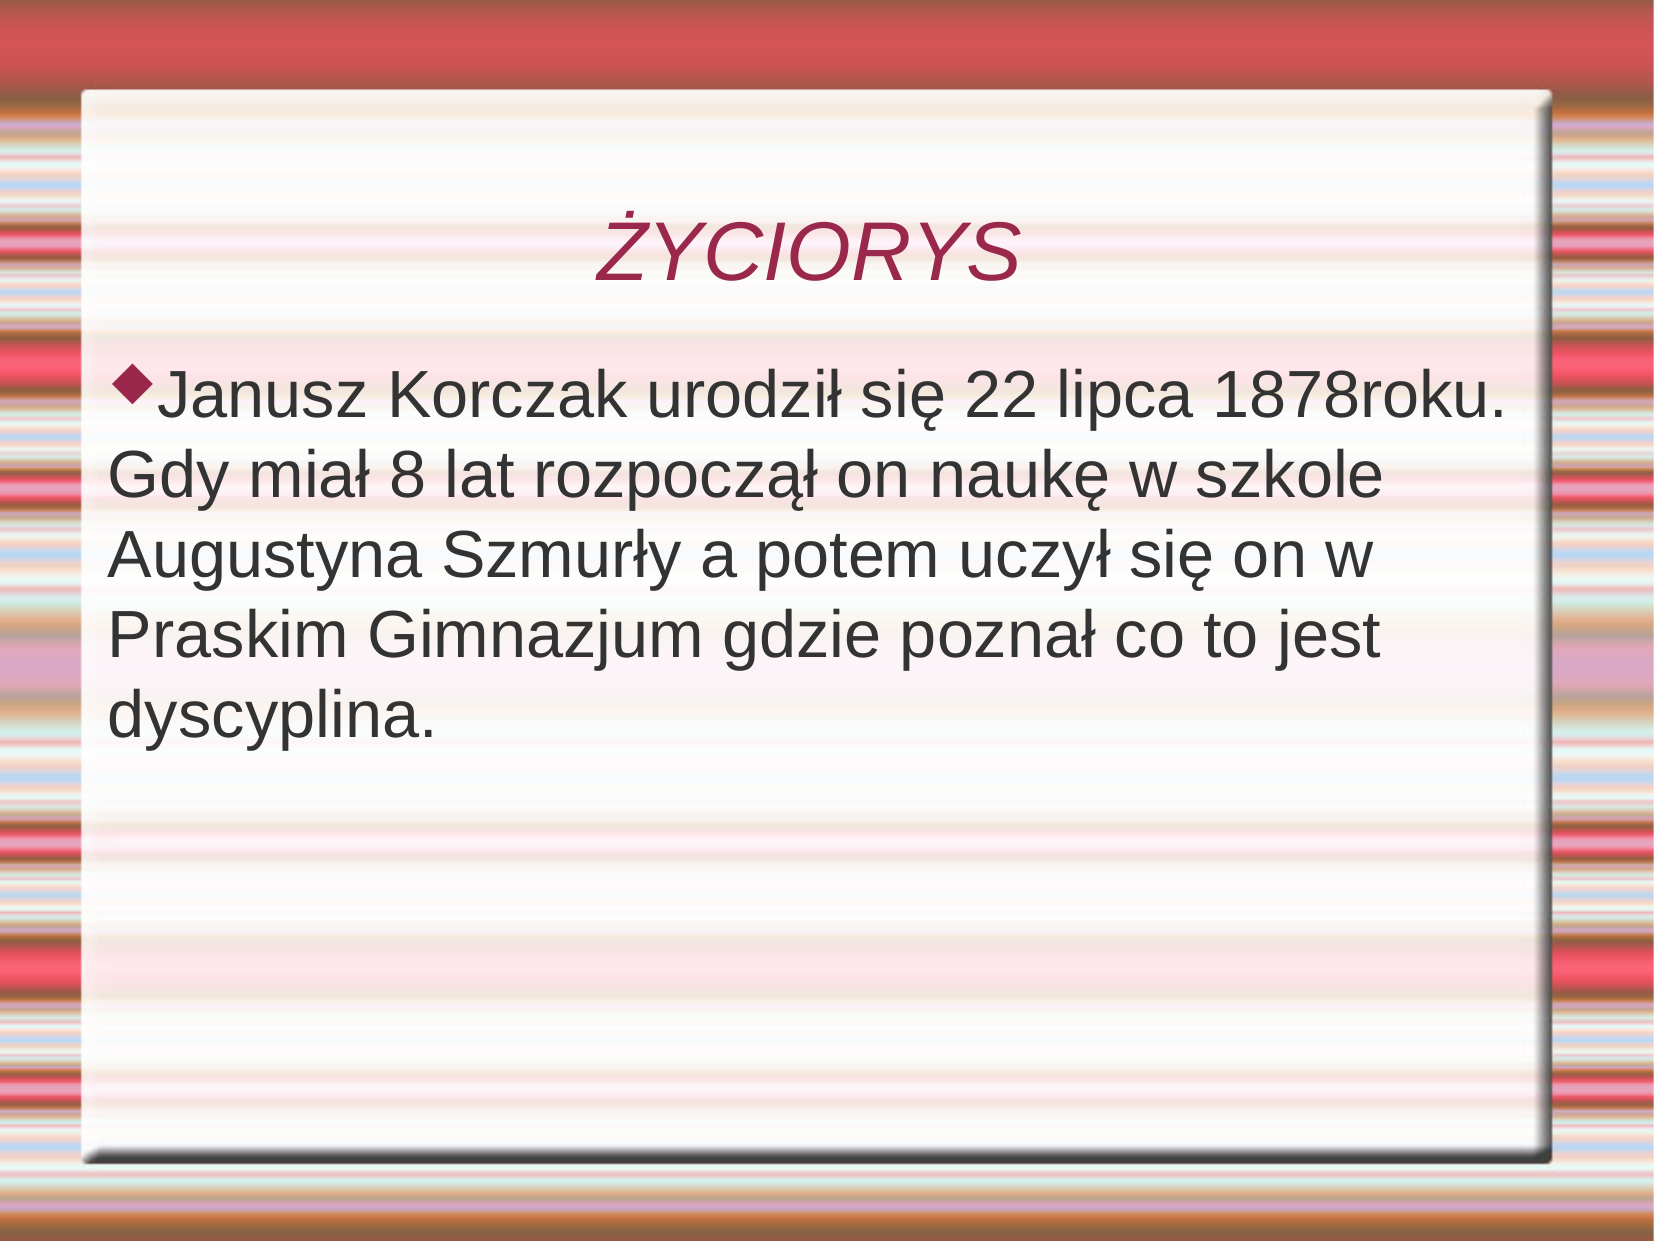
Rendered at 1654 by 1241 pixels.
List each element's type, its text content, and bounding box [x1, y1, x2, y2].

list Janusz Korczak urodził się 22 lipca 1878roku. Gdy miał 8 lat rozpoczął on naukę w szkole Augustyna Szmurły a potem uczył się on w Praskim Gimnazjum gdzie poznał co to jest dyscyplina. [107, 350, 1544, 1133]
title ŻYCIORYS [103, 143, 1517, 351]
